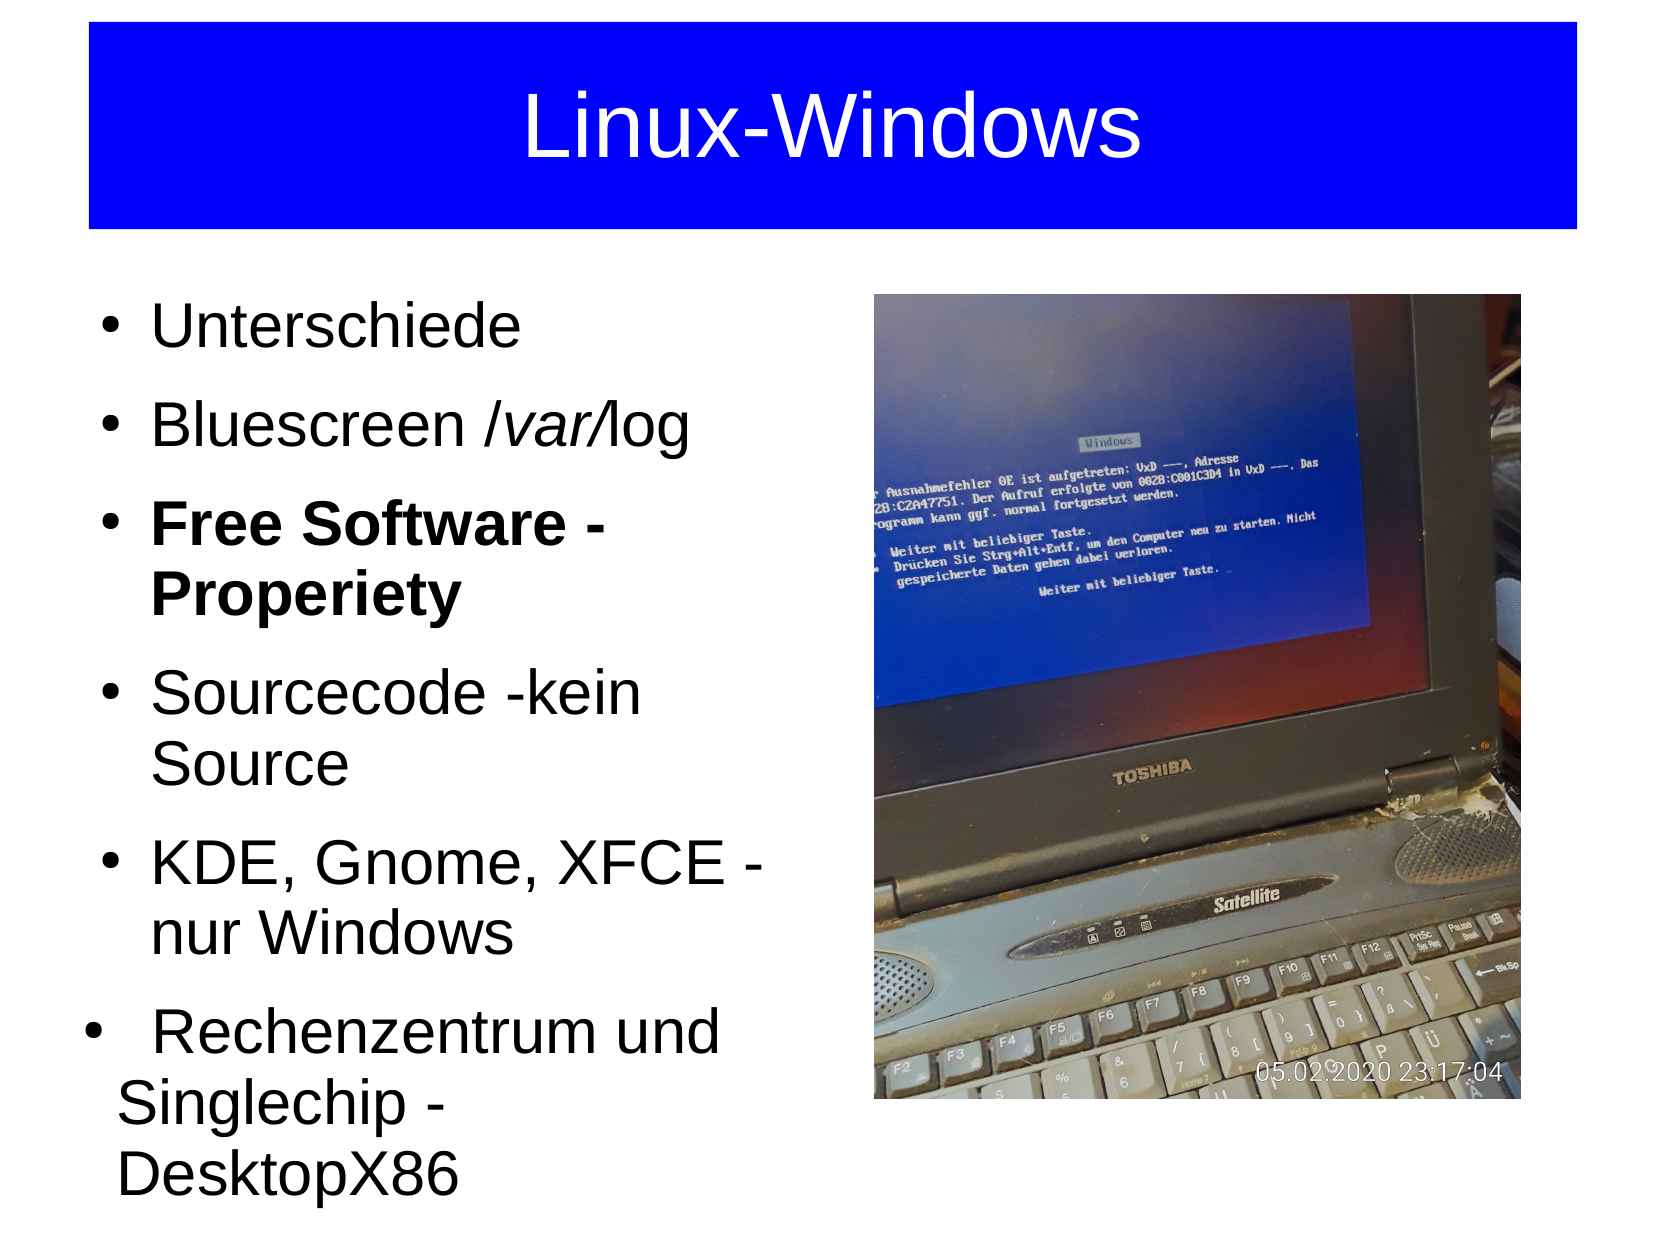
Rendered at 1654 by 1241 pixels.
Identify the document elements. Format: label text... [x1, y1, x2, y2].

title Linux-Windows [88, 21, 1578, 230]
picture [874, 294, 1521, 1099]
list Unterschiede Bluescreen /var/log Free Software - Properiety Sourcecode -kein Source KDE, Gnome, XFCE -nur Windows Rechenzentrum und Singlechip - DesktopX86 [82, 290, 809, 1217]
